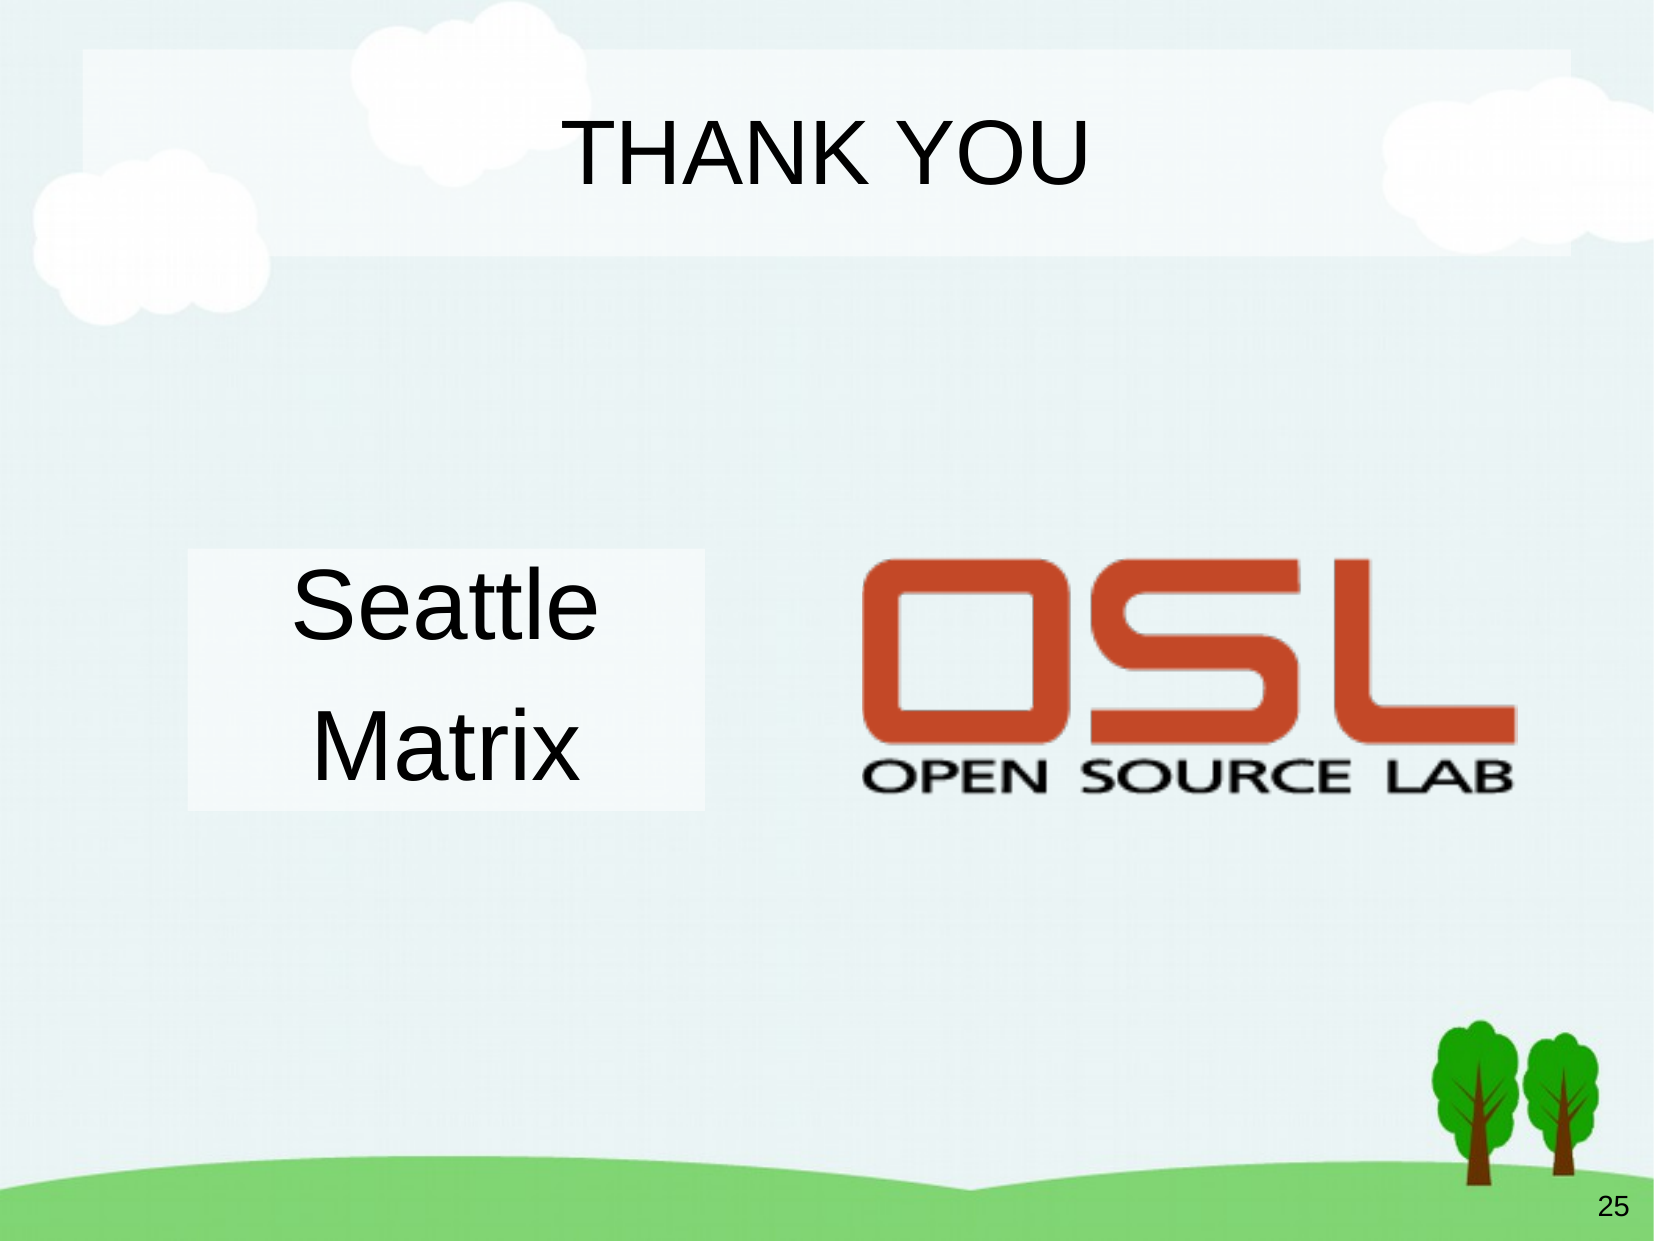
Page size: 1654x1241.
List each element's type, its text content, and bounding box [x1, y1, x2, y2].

picture [0, 0, 1654, 1241]
title THANK YOU [82, 49, 1571, 257]
list Seattle Matrix [187, 548, 705, 812]
